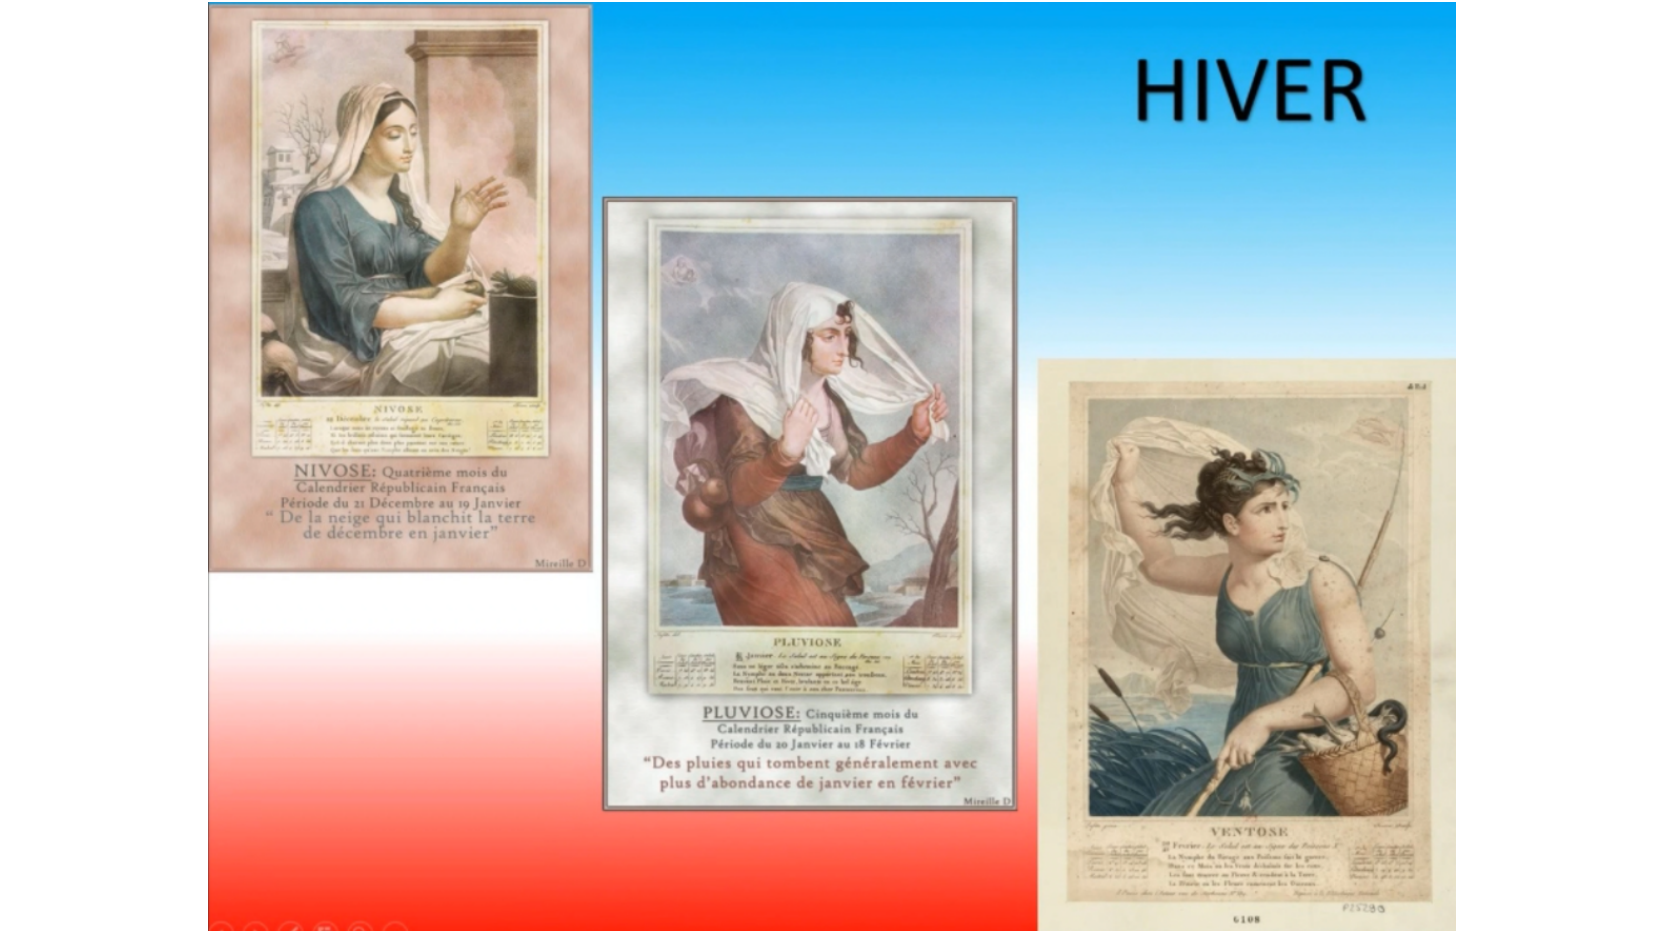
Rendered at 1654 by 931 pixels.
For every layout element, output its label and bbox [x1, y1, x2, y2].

picture [208, 2, 1456, 931]
